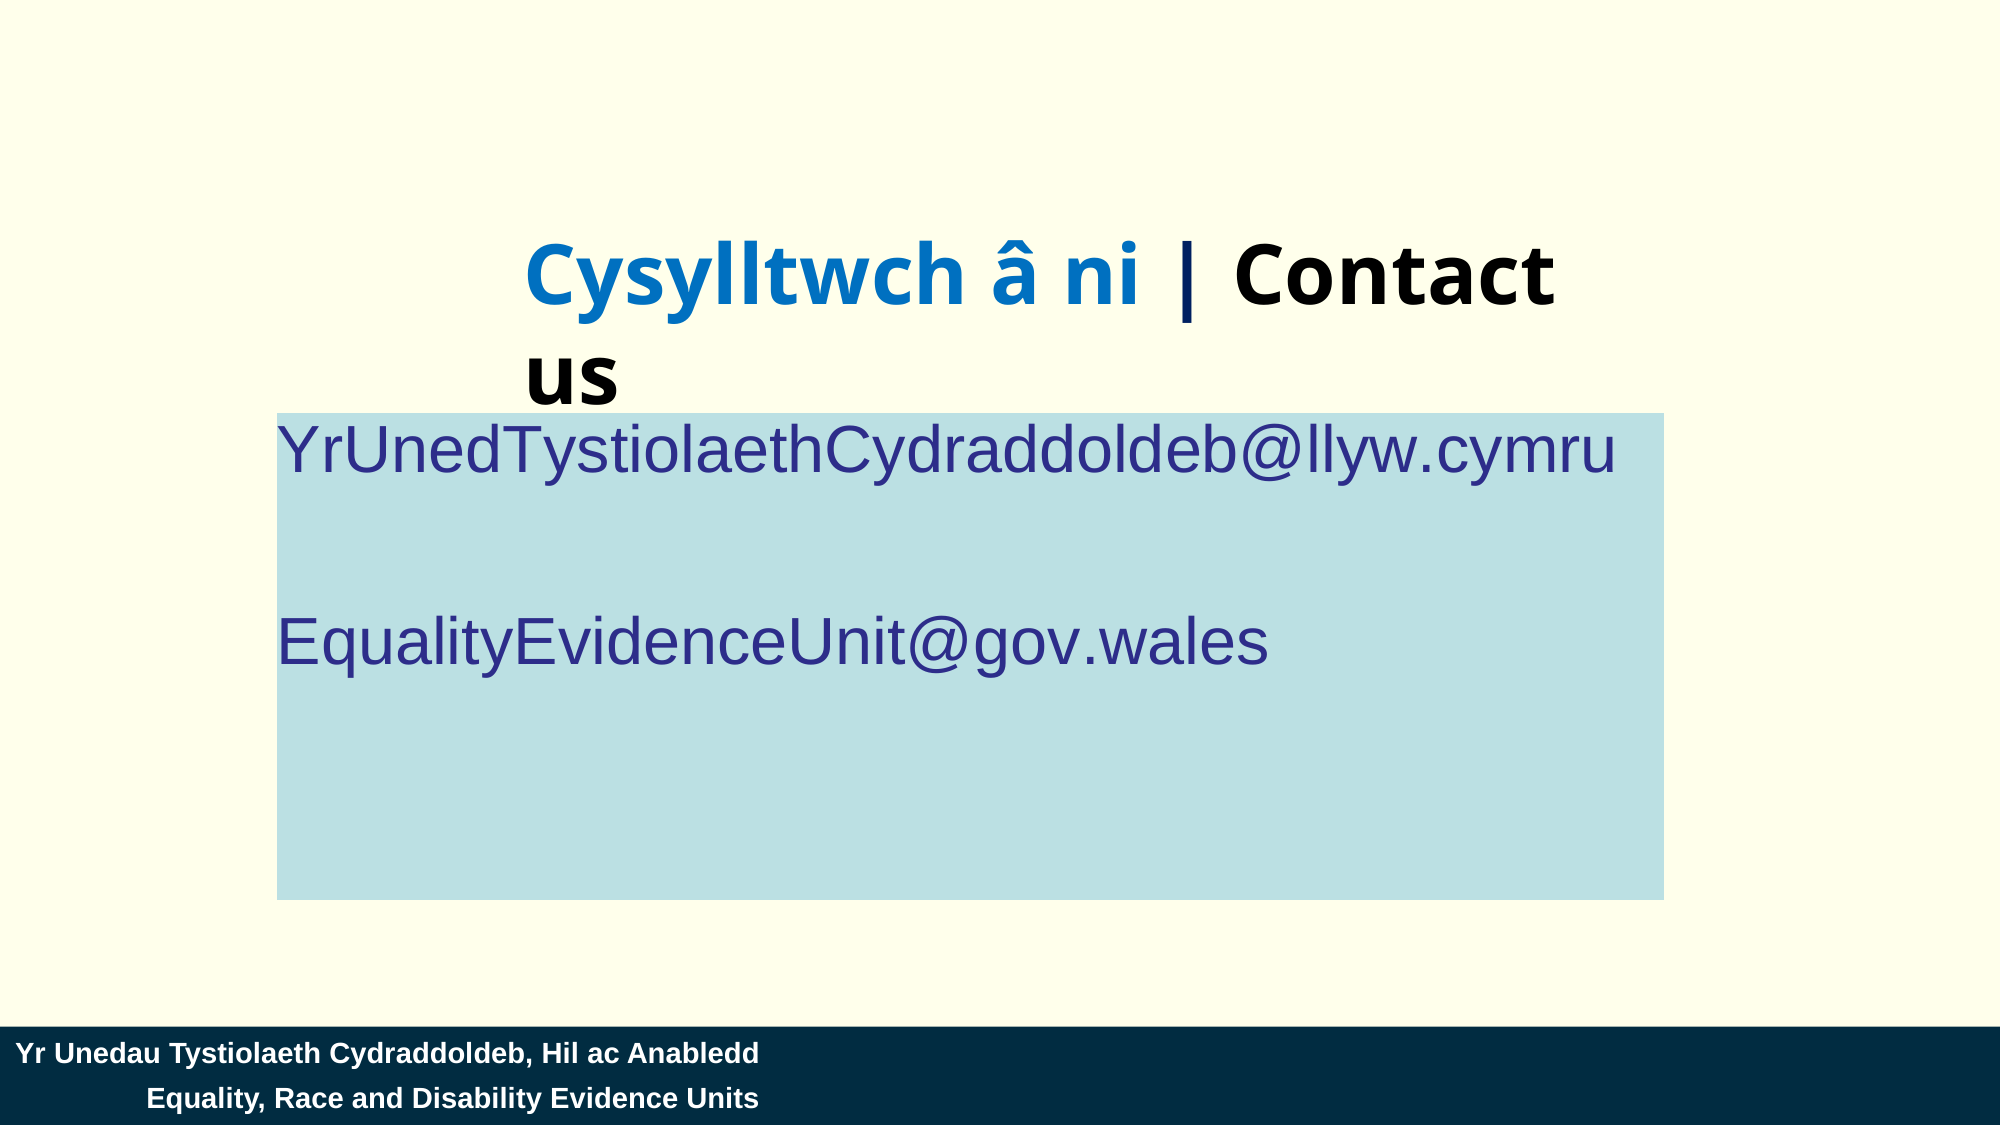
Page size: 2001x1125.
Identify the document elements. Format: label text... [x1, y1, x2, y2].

text_box Cysylltwch â ni | Contact us [358, 213, 1599, 434]
table_header YrUnedTystiolaethCydraddoldeb@llyw.cymru EqualityEvidenceUnit@gov.wales [277, 413, 1664, 900]
text_box Yr Unedau Tystiolaeth Cydraddoldeb, Hil ac Anabledd Equality, Race and Disability Evidence Units [0, 1026, 2000, 1125]
